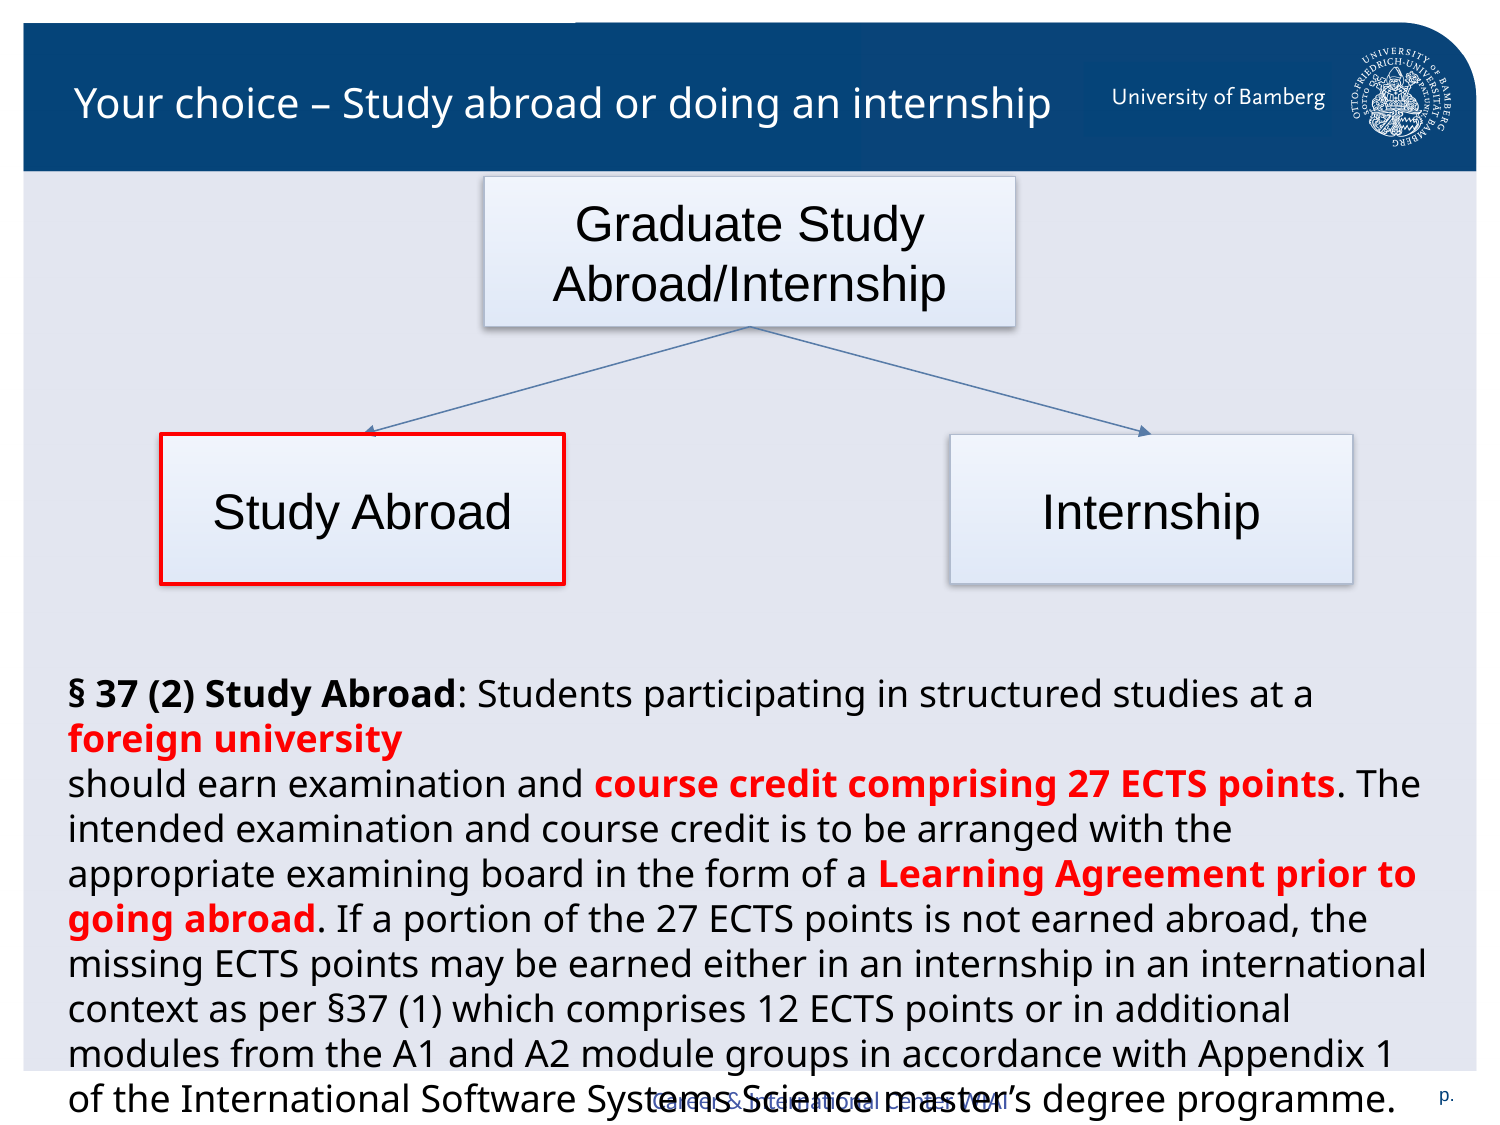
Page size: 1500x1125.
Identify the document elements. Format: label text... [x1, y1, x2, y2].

text_box Study Abroad [163, 436, 562, 582]
picture [0, 0, 1500, 1125]
title Your choice – Study abroad or doing an internship [59, 66, 1152, 138]
text_box § 37 (2) Study Abroad: Students participating in structured studies at a foreign university should earn examination and course credit comprising 27 ECTS points. The intended examination and course credit is to be arranged with the appropriate examining board in the form of a Learning Agreement prior to going abroad. If a portion of the 27 ECTS points is not earned abroad, the missing ECTS points may be earned either in an internship in an international context as per §37 (1) which comprises 12 ECTS points or in additional modules from the A1 and A2 module groups in accordance with Appendix 1 of the International Software Systems Science master’s degree programme. [52, 662, 1448, 1125]
text_box Graduate Study Abroad/Internship [484, 176, 1016, 327]
text_box Internship [949, 434, 1354, 585]
